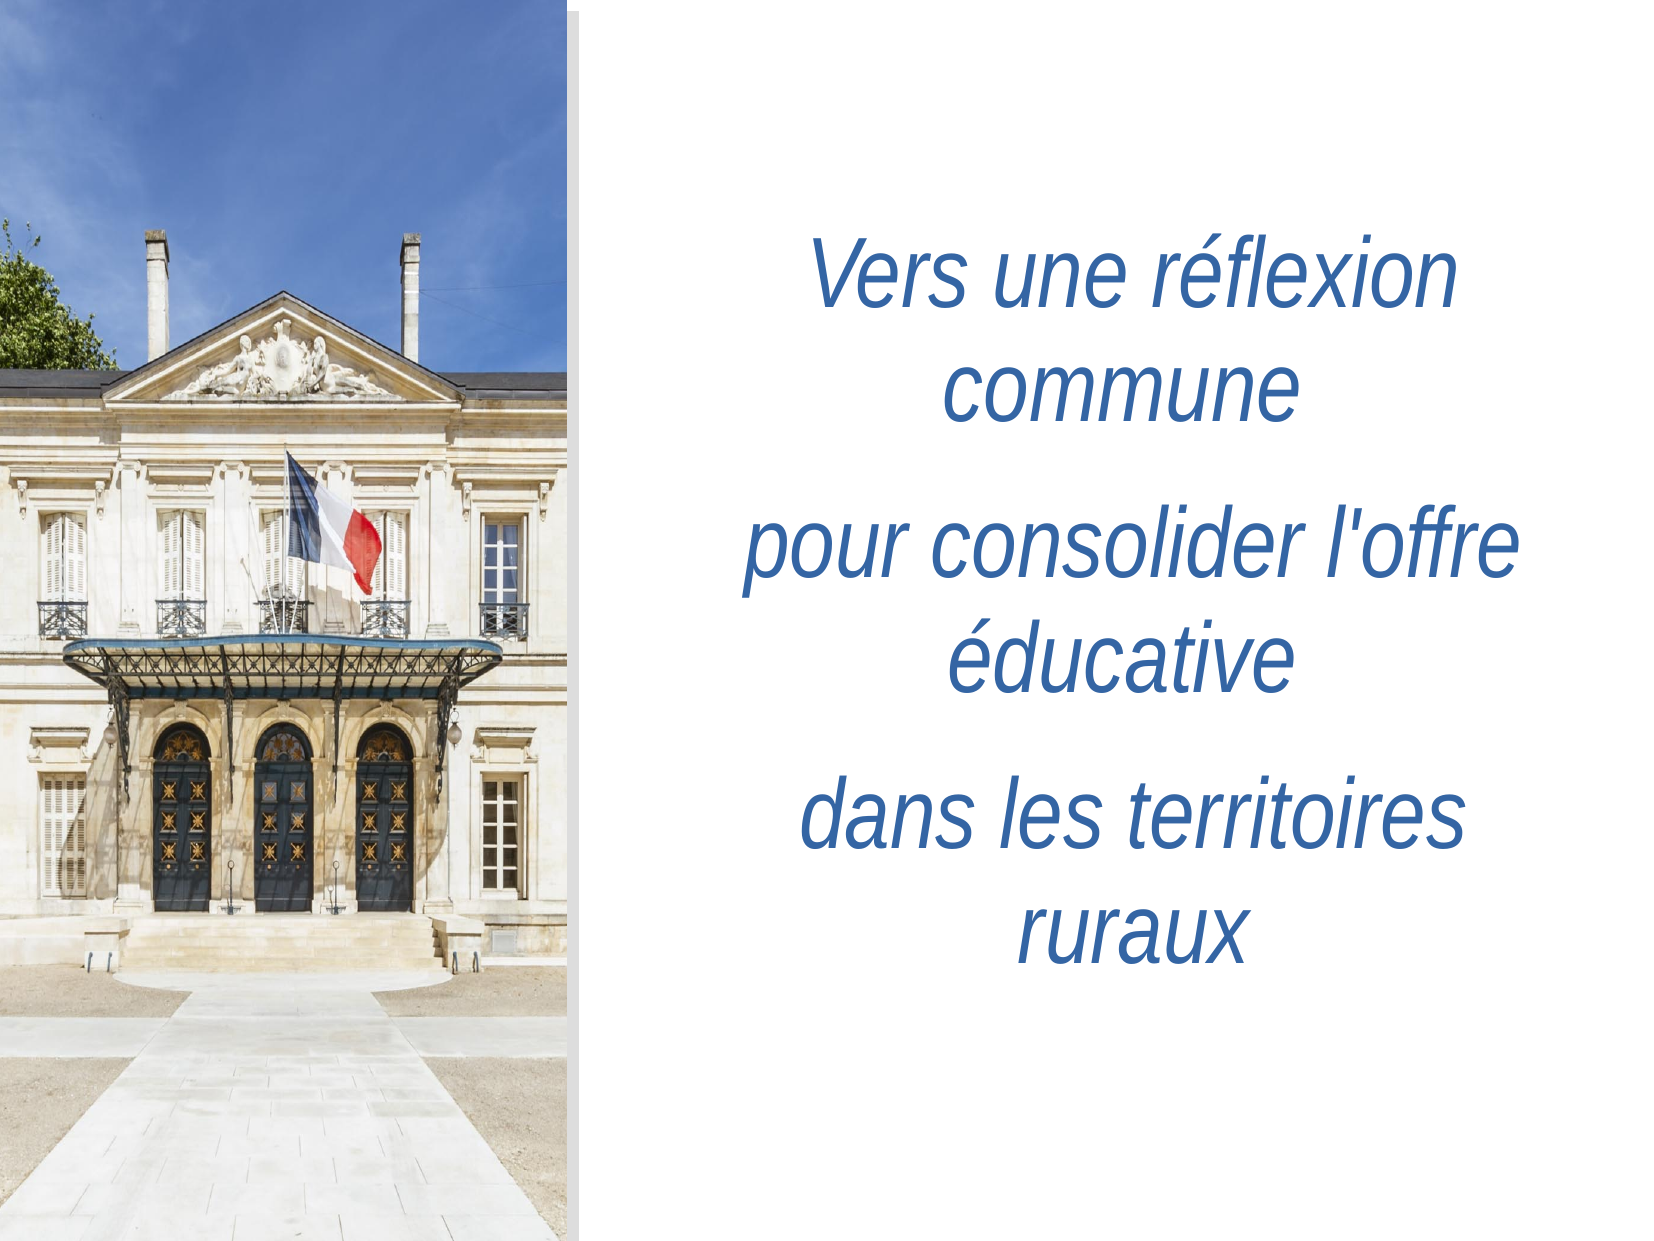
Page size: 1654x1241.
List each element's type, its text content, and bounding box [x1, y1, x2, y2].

picture [0, 0, 567, 1241]
text_box Vers une réflexion commune pour consolider l'offre éducative dans les territoires ruraux [673, 206, 1595, 993]
